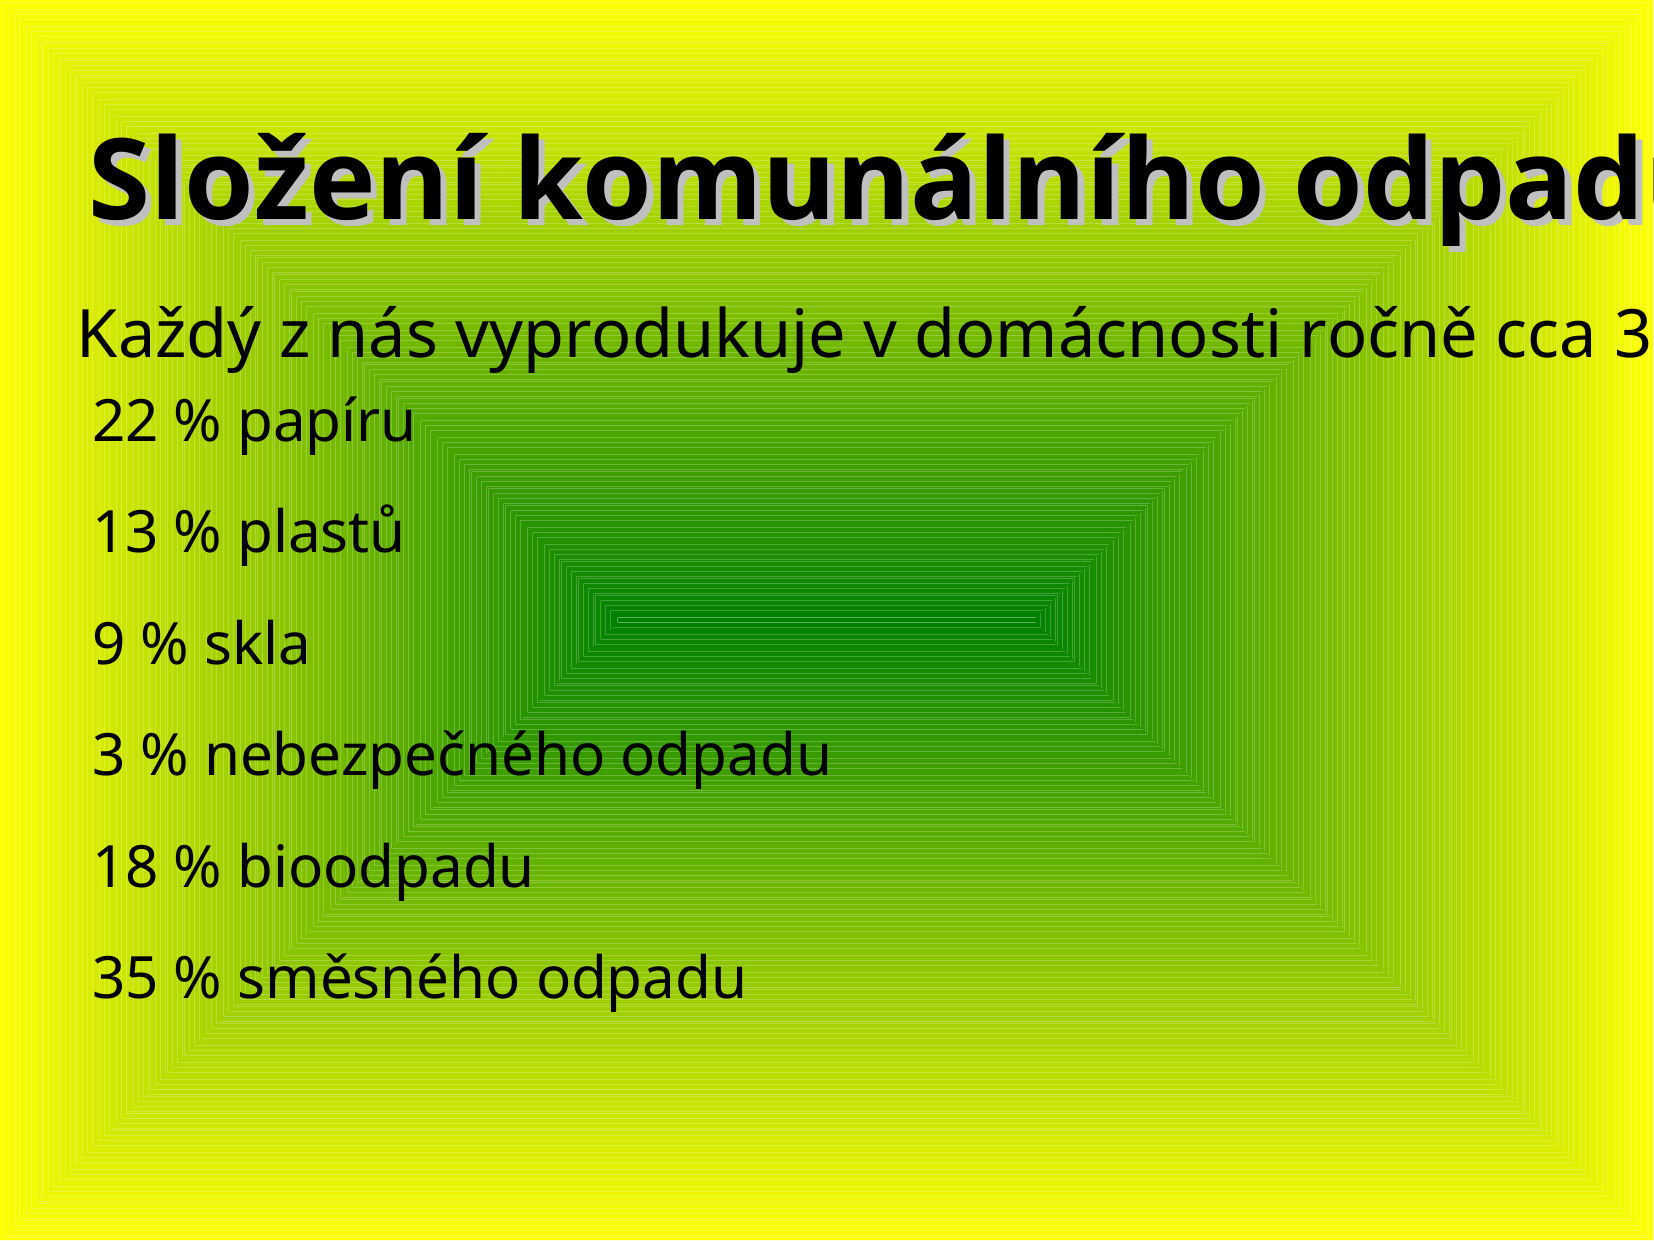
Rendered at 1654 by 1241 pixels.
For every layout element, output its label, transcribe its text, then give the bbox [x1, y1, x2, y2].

text_box Každý z nás vyprodukuje v domácnosti ročně cca 300 kg odpadu : 22 % papíru 13 % plastů 9 % skla 3 % nebezpečného odpadu 18 % bioodpadu 35 % směsného odpadu [76, 277, 1565, 1155]
text_box Složení komunálního odpadu [88, 36, 1577, 290]
